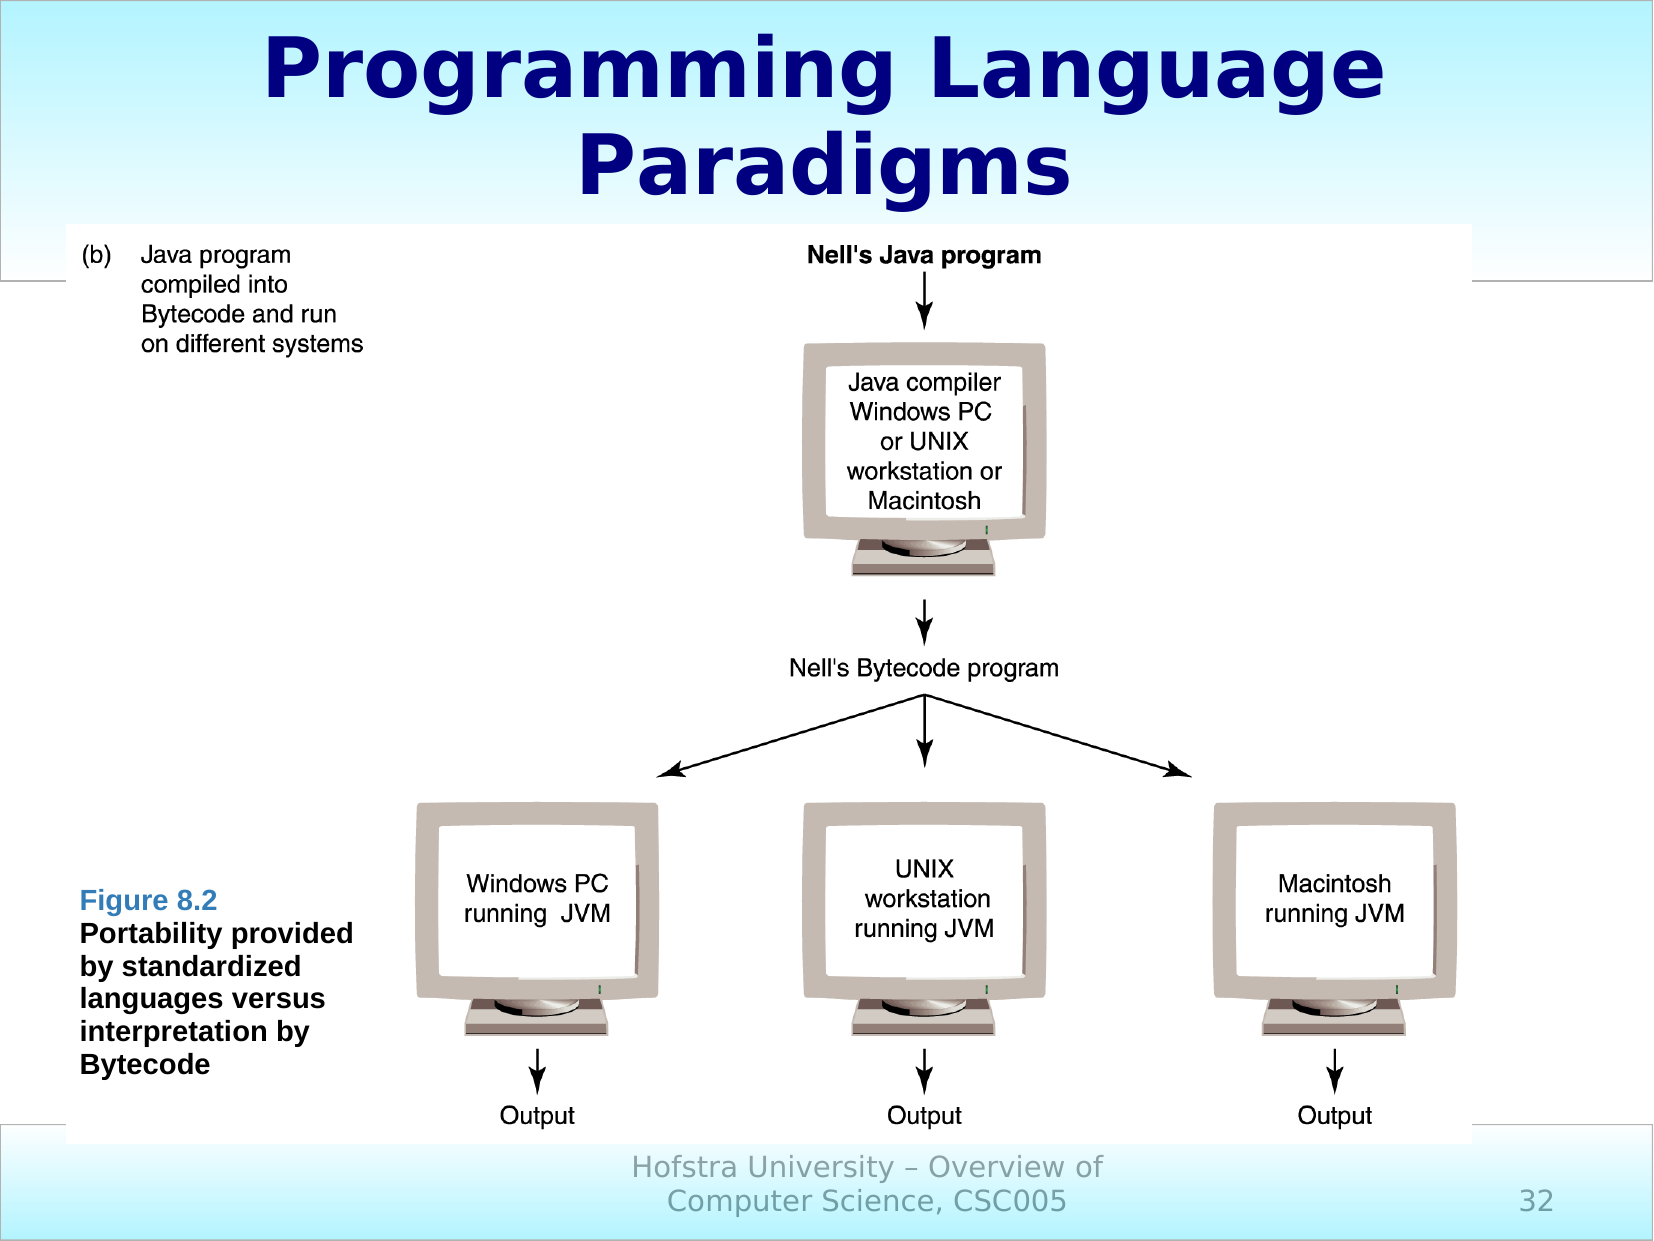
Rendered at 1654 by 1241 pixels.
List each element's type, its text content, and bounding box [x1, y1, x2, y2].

title Programming Language Paradigms [37, 12, 1612, 222]
picture [66, 224, 1472, 1144]
text_box Figure 8.2 Portability provided by standardized languages versus interpretation by Bytecode [64, 876, 396, 1089]
